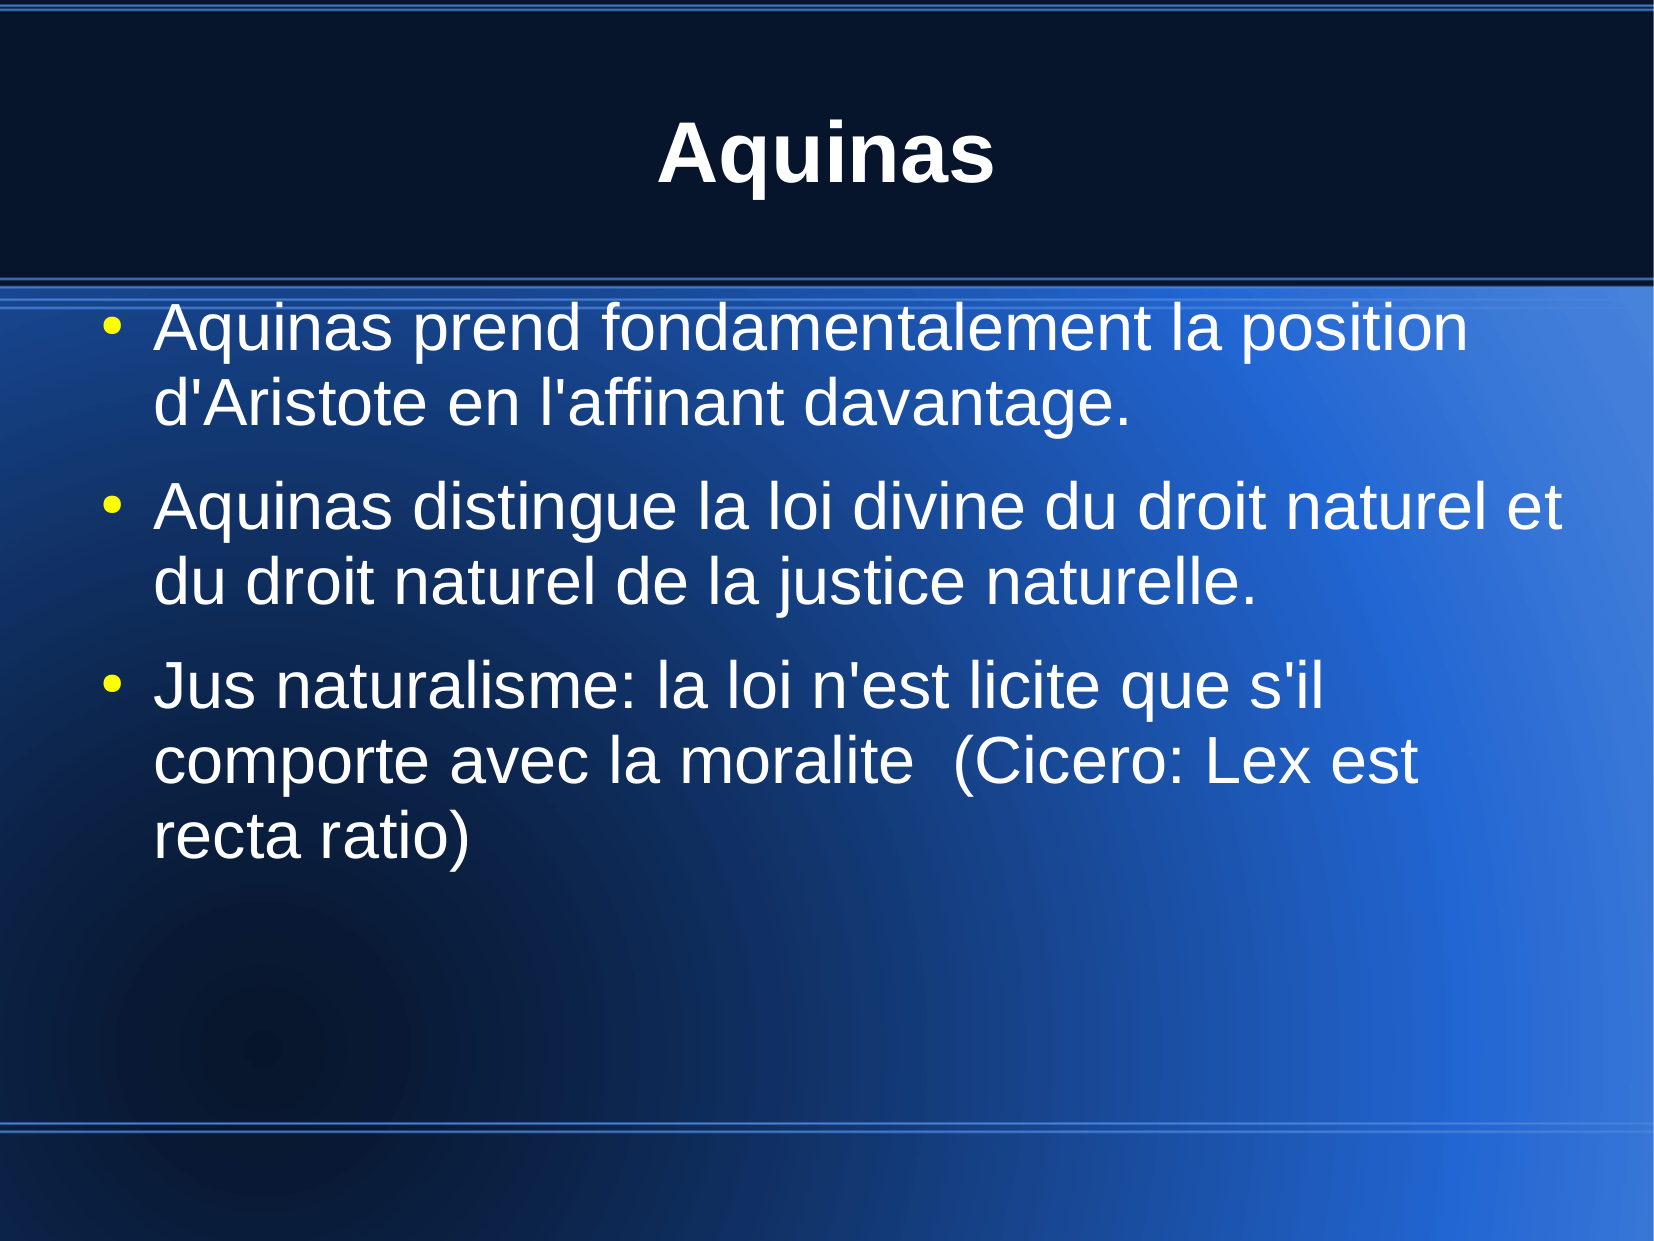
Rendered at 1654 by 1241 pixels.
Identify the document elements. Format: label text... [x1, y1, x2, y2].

title Aquinas [82, 49, 1571, 257]
list Aquinas prend fondamentalement la position d'Aristote en l'affinant davantage. Aquinas distingue la loi divine du droit naturel et du droit naturel de la justice naturelle. Jus naturalisme: la loi n'est licite que s'il comporte avec la moralite (Cicero: Lex est recta ratio) [82, 290, 1571, 1109]
picture [0, 0, 1654, 1241]
